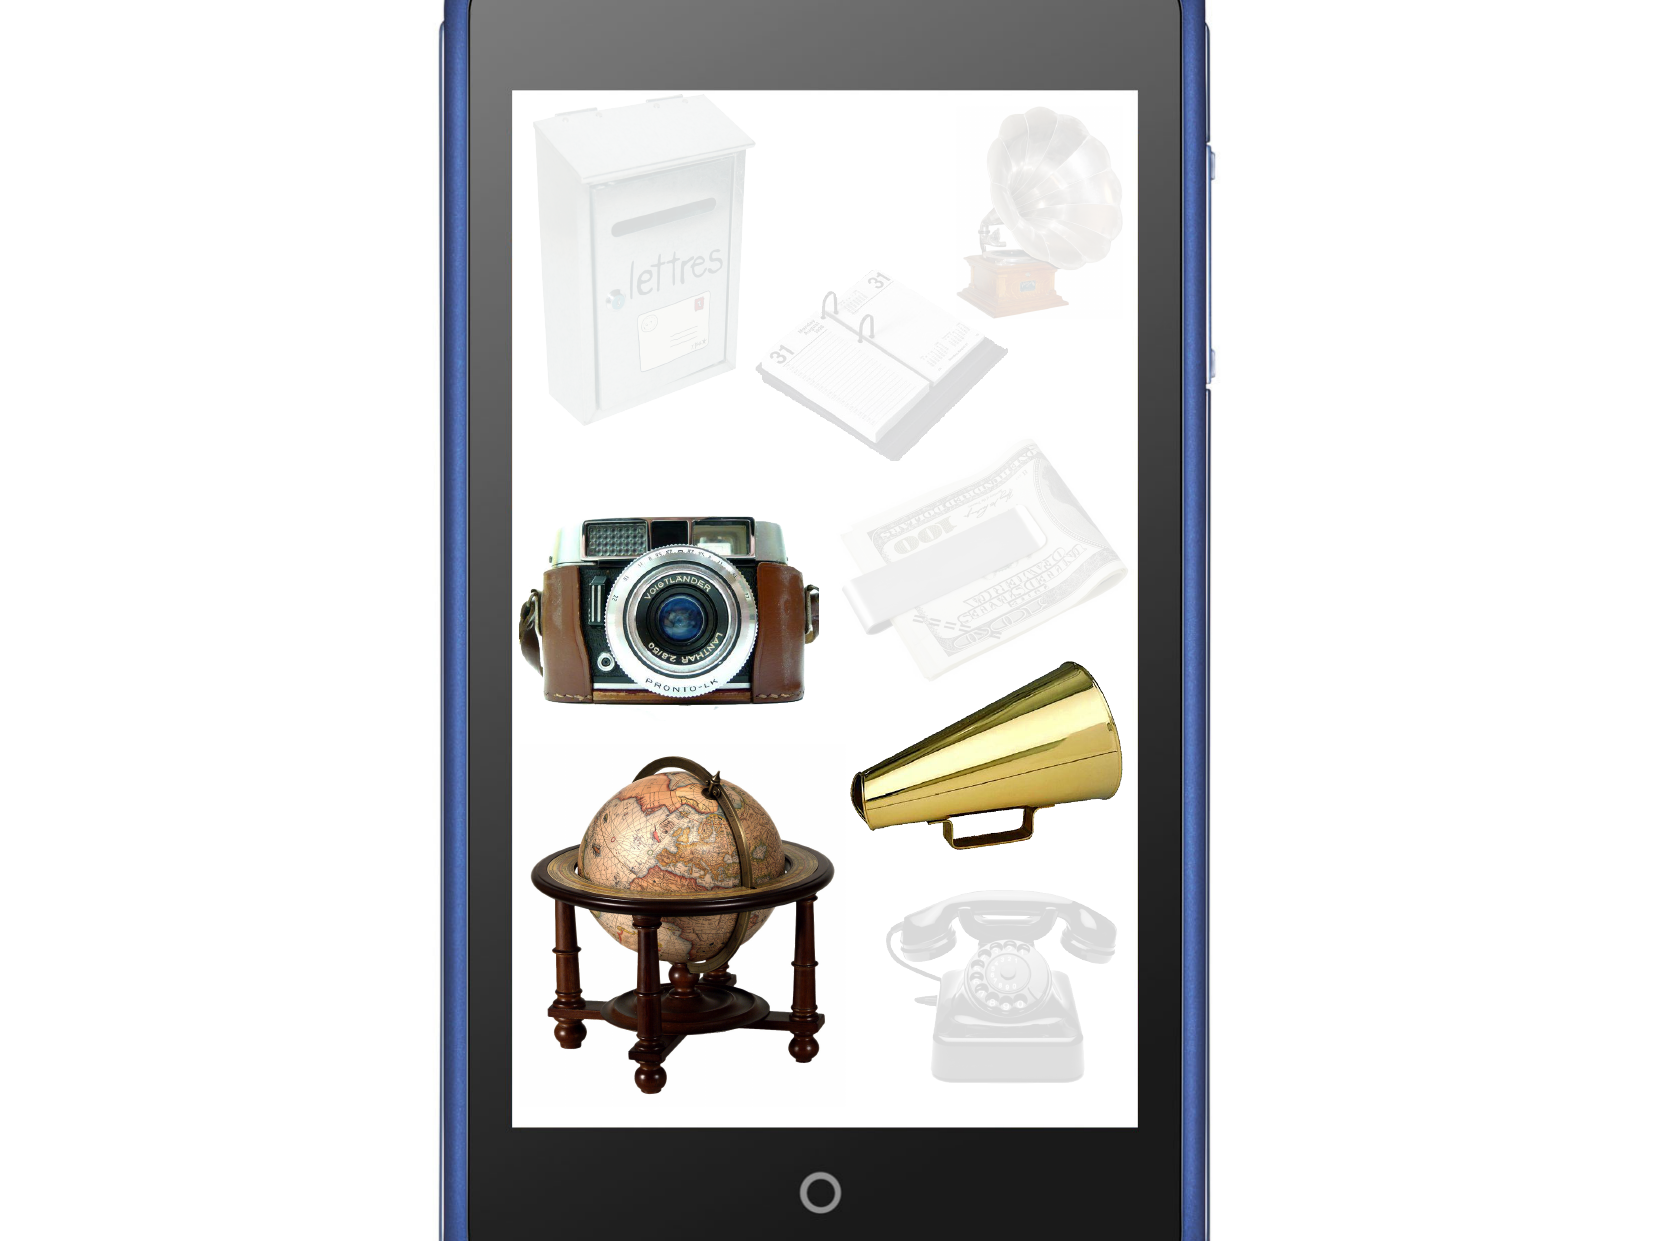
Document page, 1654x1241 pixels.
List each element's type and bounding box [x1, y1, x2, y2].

text_box [519, 93, 1134, 745]
text_box [862, 874, 1134, 1111]
picture [23, 0, 1630, 1241]
